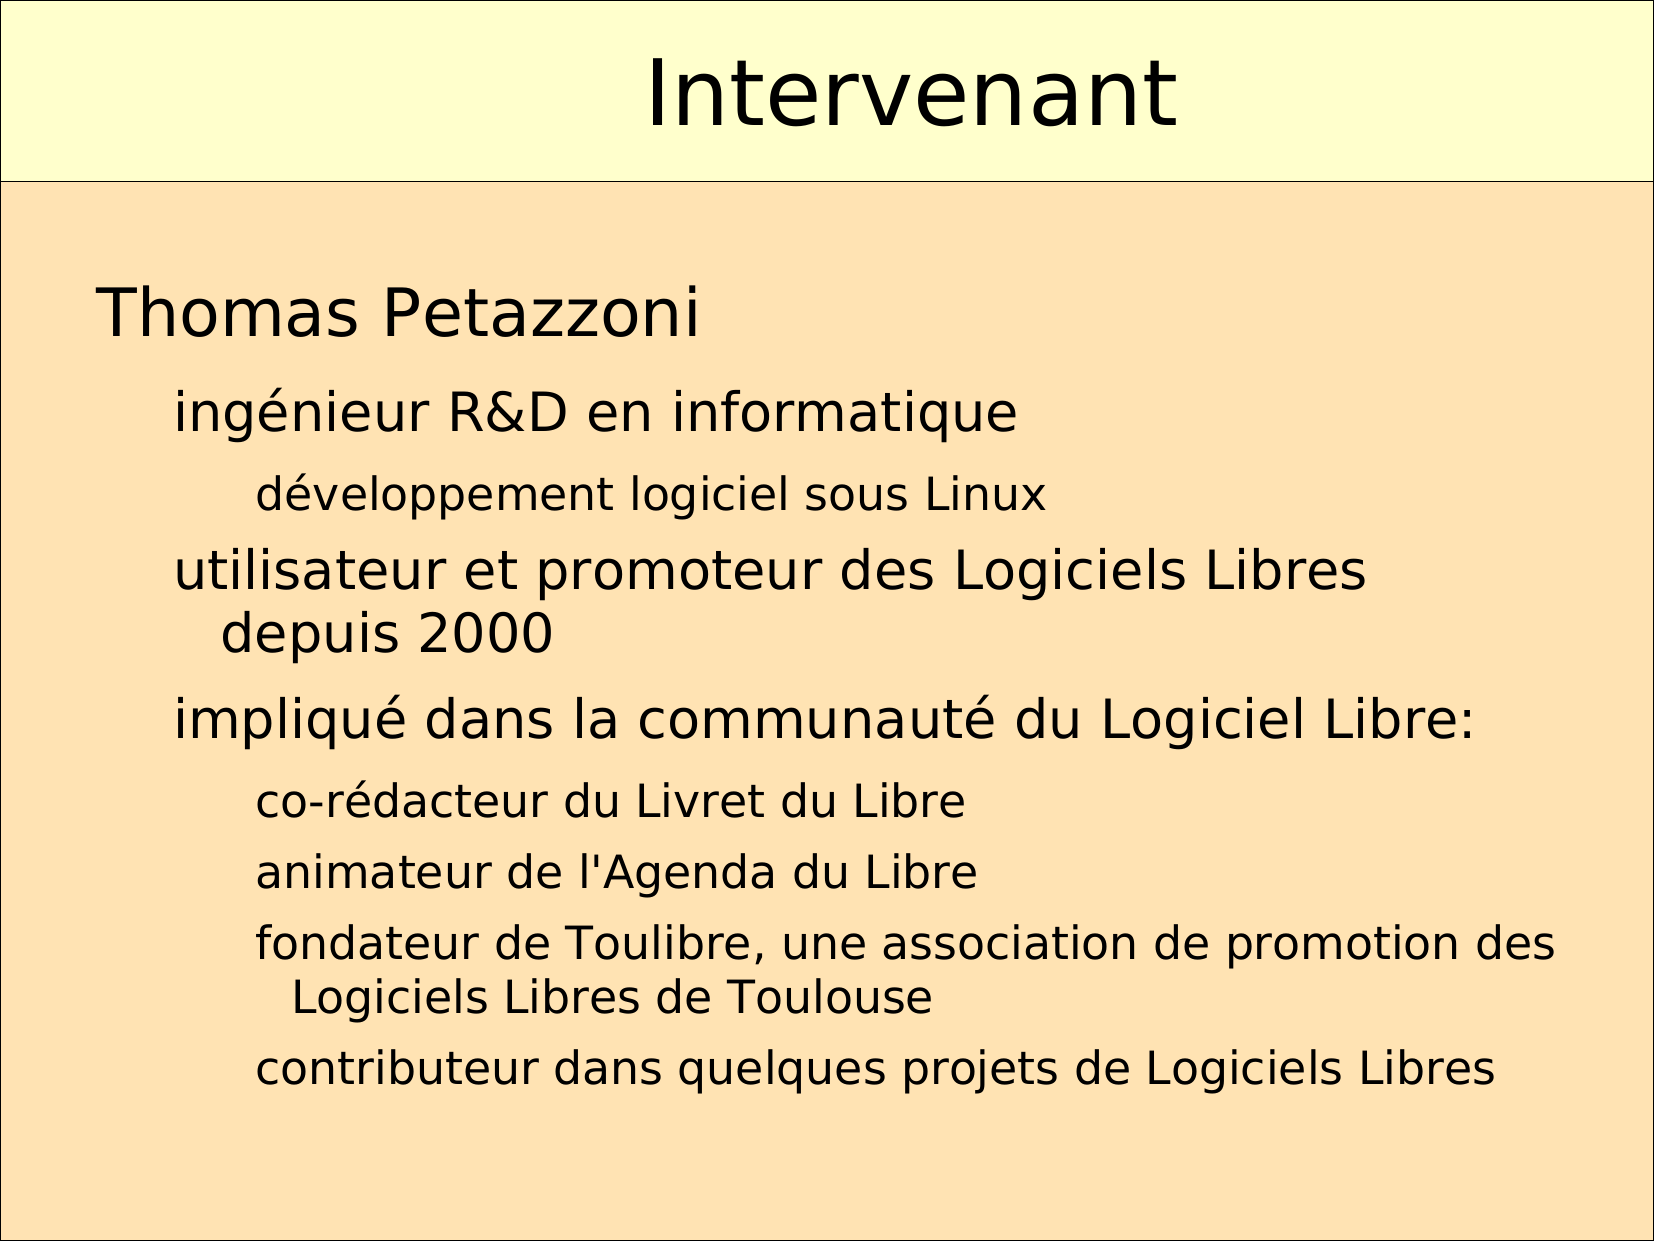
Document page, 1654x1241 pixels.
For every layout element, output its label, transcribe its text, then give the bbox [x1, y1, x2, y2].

list Thomas Petazzoni ingénieur R&D en informatique développement logiciel sous Linux utilisateur et promoteur des Logiciels Libres depuis 2000 impliqué dans la communauté du Logiciel Libre: co-rédacteur du Livret du Libre animateur de l'Agenda du Libre fondateur de Toulibre, une association de promotion des Logiciels Libres de Toulouse contributeur dans quelques projets de Logiciels Libres [78, 274, 1567, 1095]
title Intervenant [203, 39, 1620, 147]
